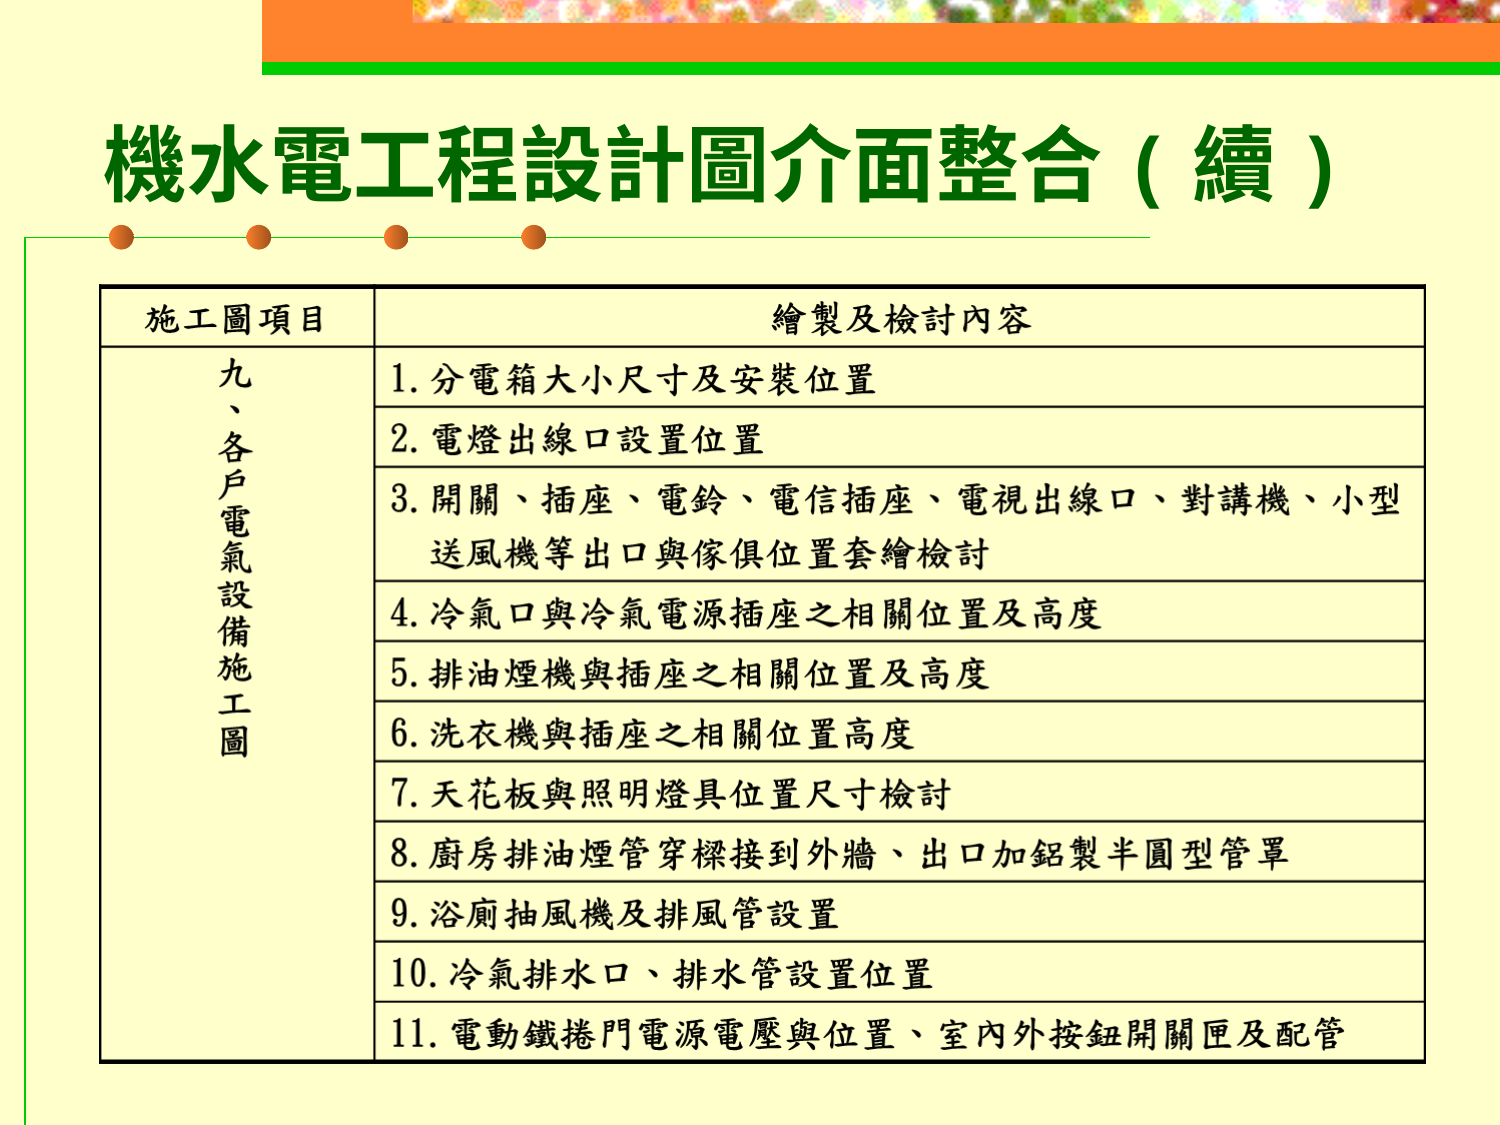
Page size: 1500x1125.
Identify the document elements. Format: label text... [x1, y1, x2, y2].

picture [99, 283, 1426, 1079]
text_box 機水電工程設計圖介面整合(續) [88, 100, 1363, 225]
